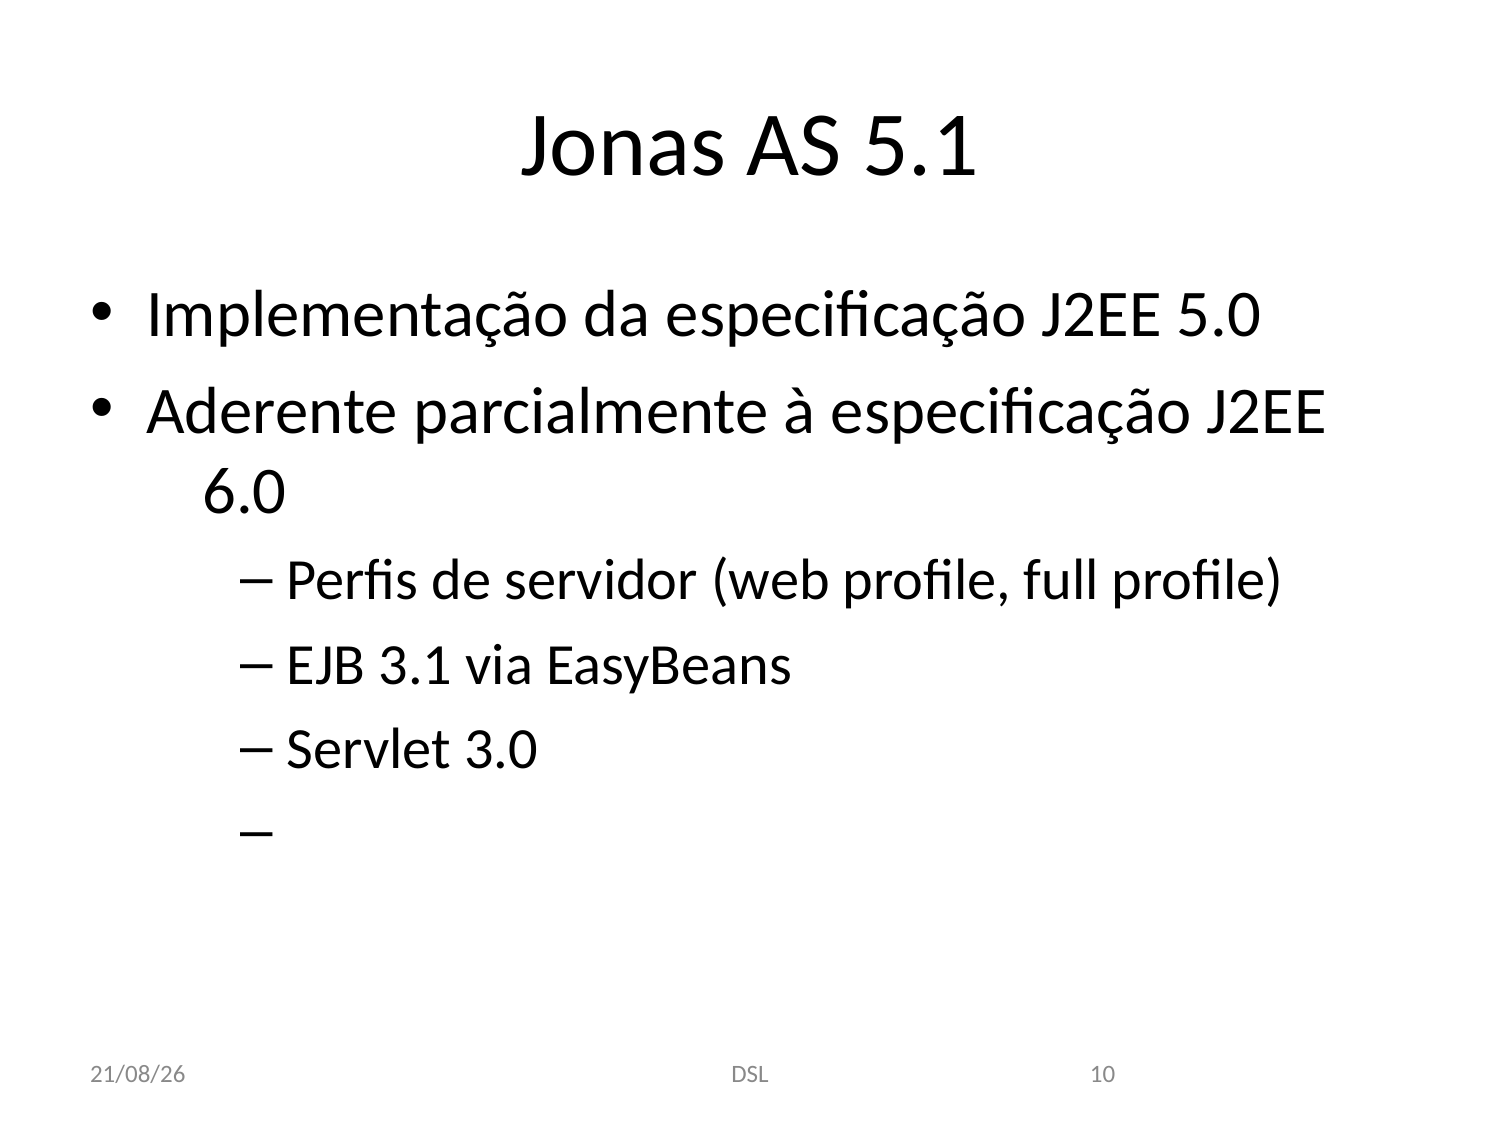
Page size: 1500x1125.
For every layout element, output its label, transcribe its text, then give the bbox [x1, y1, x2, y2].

title Jonas AS 5.1 [75, 45, 1426, 233]
text_box DSL [512, 1042, 988, 1103]
text_box 10 [1074, 1042, 1426, 1103]
text_box 15/12/2009 [75, 1042, 426, 1103]
list Implementação da especificação J2EE 5.0 Aderente parcialmente à especificação J2EE 6.0 Perfis de servidor (web profile, full profile) EJB 3.1 via EasyBeans Servlet 3.0 [75, 262, 1426, 1005]
